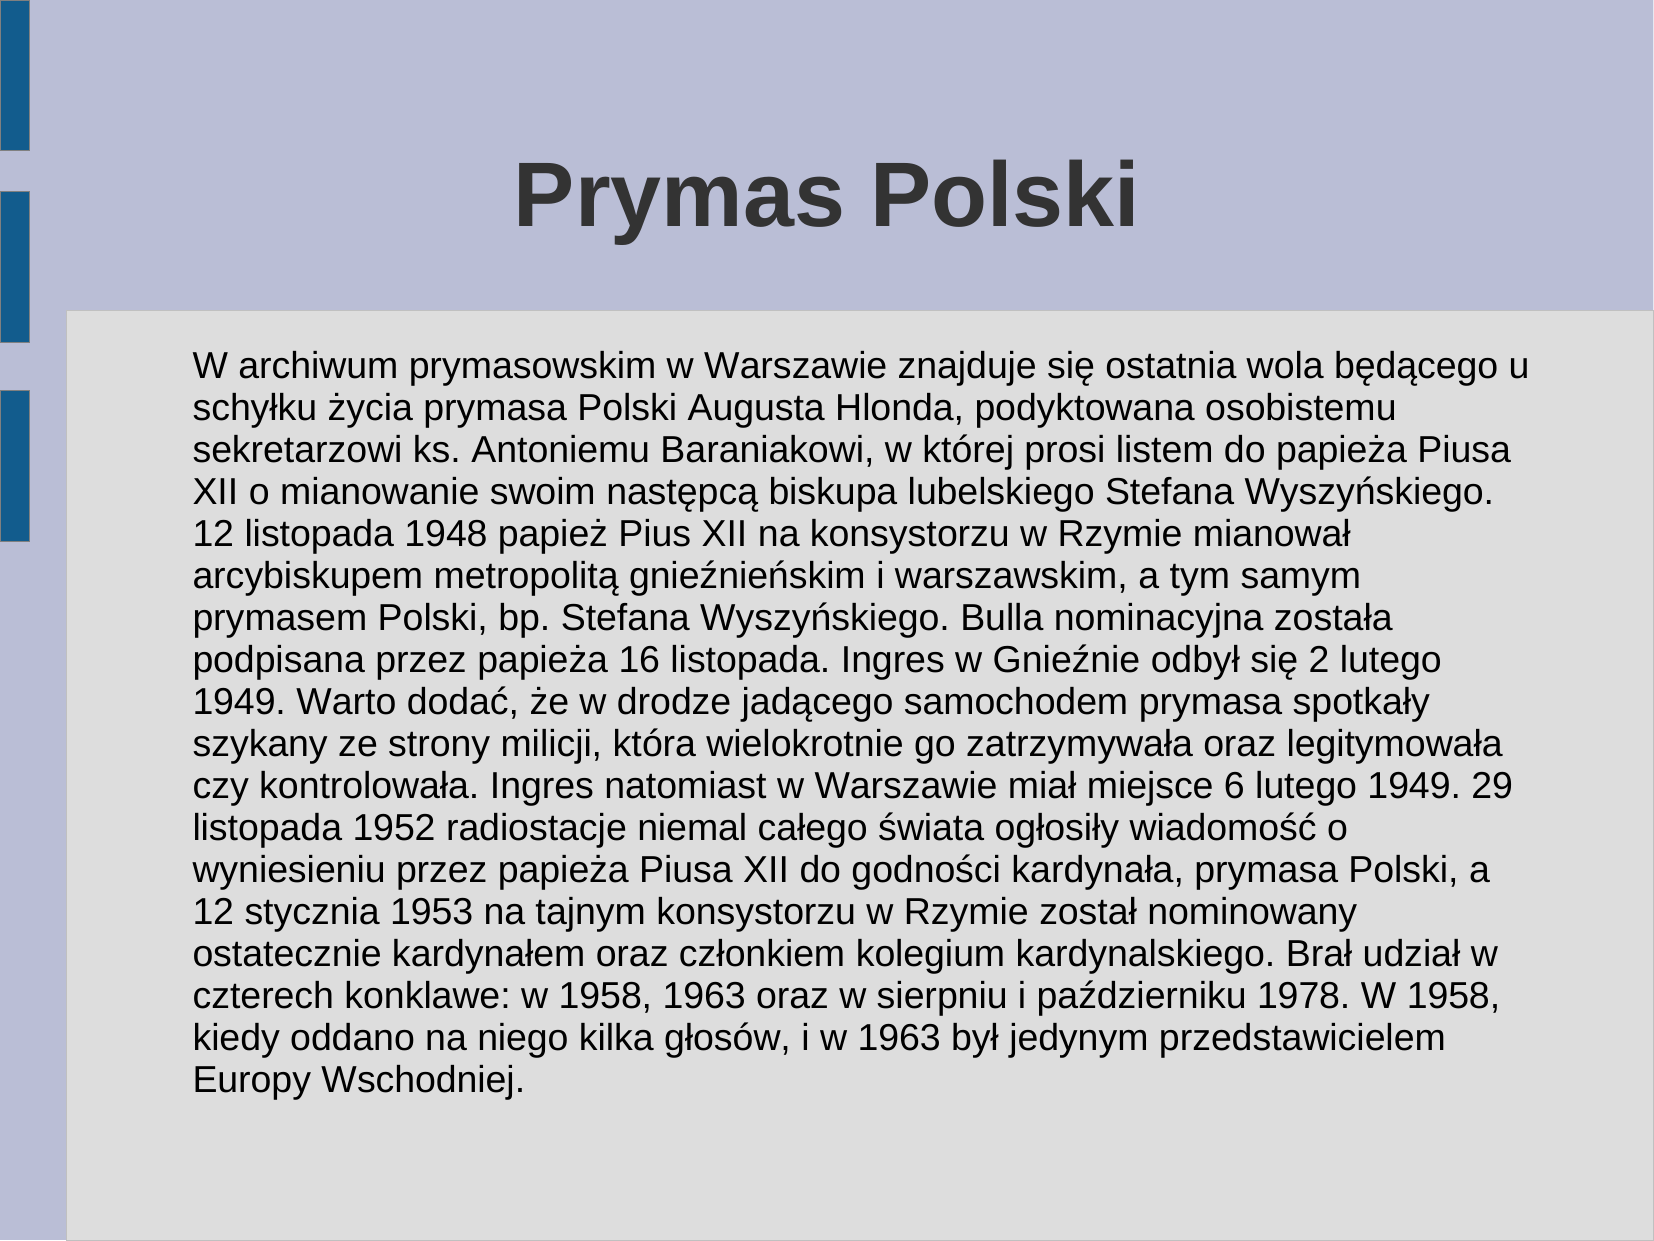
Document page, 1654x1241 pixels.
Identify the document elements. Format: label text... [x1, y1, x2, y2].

title Prymas Polski [121, 91, 1534, 299]
list W archiwum prymasowskim w Warszawie znajduje się ostatnia wola będącego u schyłku życia prymasa Polski Augusta Hlonda, podyktowana osobistemu sekretarzowi ks. Antoniemu Baraniakowi, w której prosi listem do papieża Piusa XII o mianowanie swoim następcą biskupa lubelskiego Stefana Wyszyńskiego. 12 listopada 1948 papież Pius XII na konsystorzu w Rzymie mianował arcybiskupem metropolitą gnieźnieńskim i warszawskim, a tym samym prymasem Polski, bp. Stefana Wyszyńskiego. Bulla nominacyjna została podpisana przez papieża 16 listopada. Ingres w Gnieźnie odbył się 2 lutego 1949. Warto dodać, że w drodze jadącego samochodem prymasa spotkały szykany ze strony milicji, która wielokrotnie go zatrzymywała oraz legitymowała czy kontrolowała. Ingres natomiast w Warszawie miał miejsce 6 lutego 1949. 29 listopada 1952 radiostacje niemal całego świata ogłosiły wiadomość o wyniesieniu przez papieża Piusa XII do godności kardynała, prymasa Polski, a 12 stycznia 1953 na tajnym konsystorzu w Rzymie został nominowany ostatecznie kardynałem oraz członkiem kolegium kardynalskiego. Brał udział w czterech konklawe: w 1958, 1963 oraz w sierpniu i październiku 1978. W 1958, kiedy oddano na niego kilka głosów, i w 1963 był jedynym przedstawicielem Europy Wschodniej. [121, 344, 1534, 1127]
